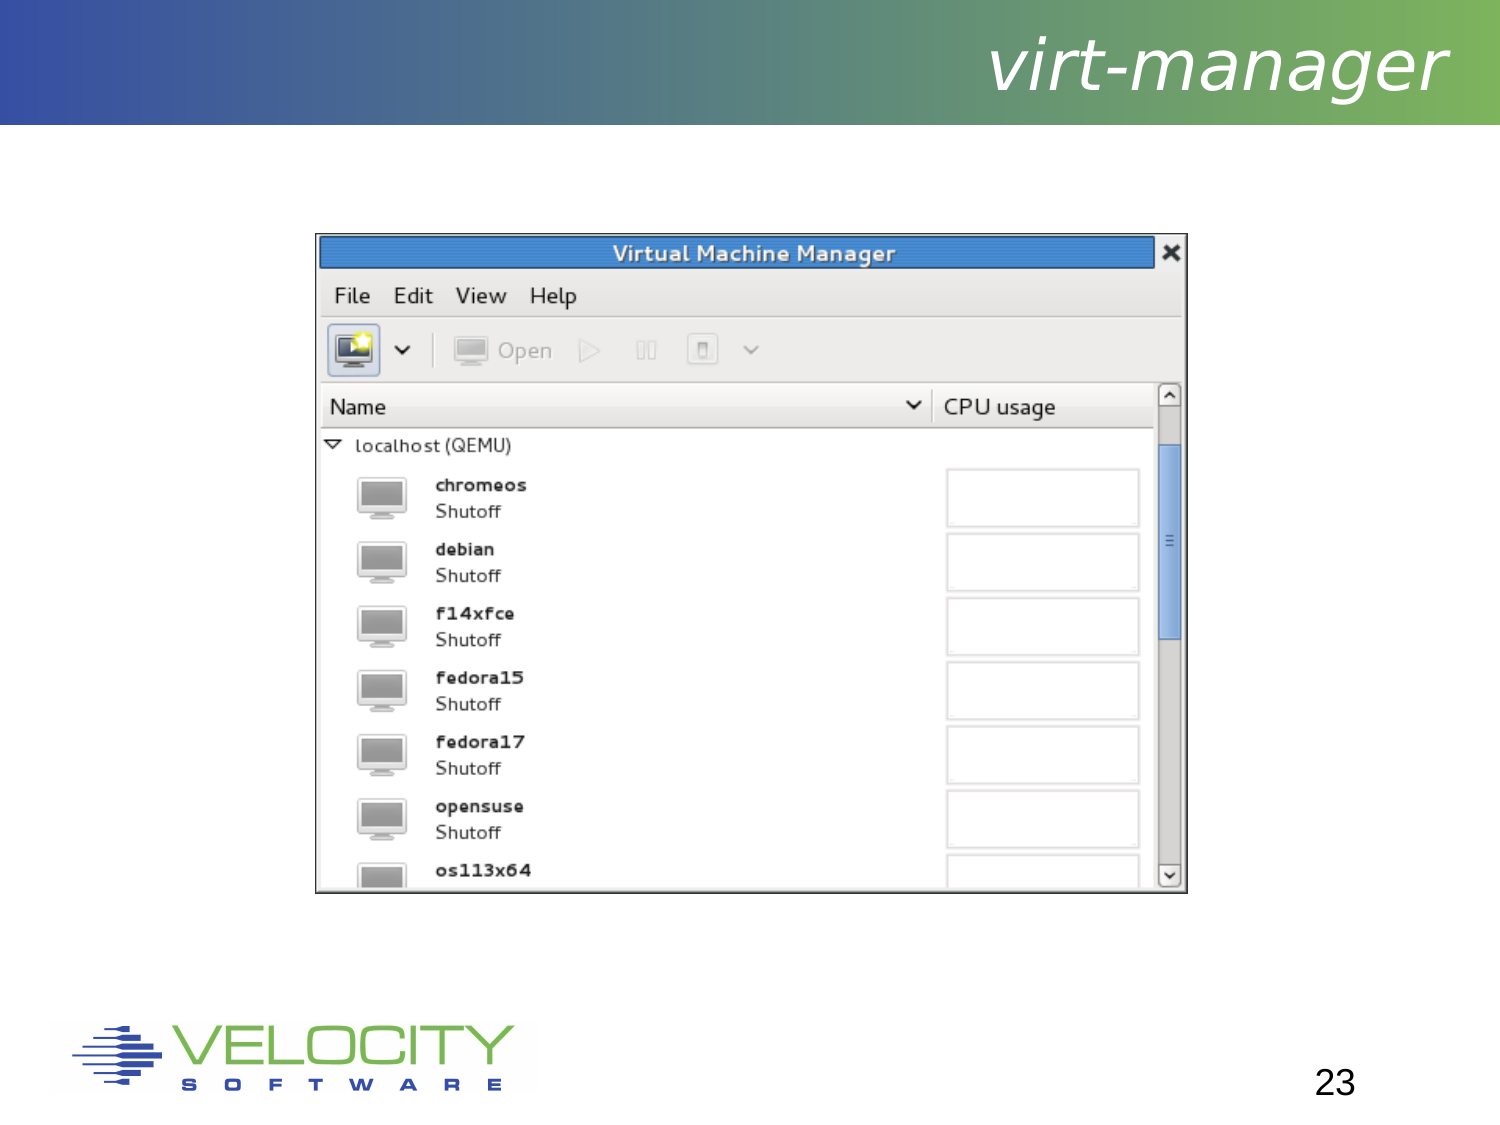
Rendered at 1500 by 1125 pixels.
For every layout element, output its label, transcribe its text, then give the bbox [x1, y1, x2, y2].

picture [50, 1021, 538, 1094]
title virt-manager [62, 12, 1463, 113]
picture [315, 233, 1188, 894]
